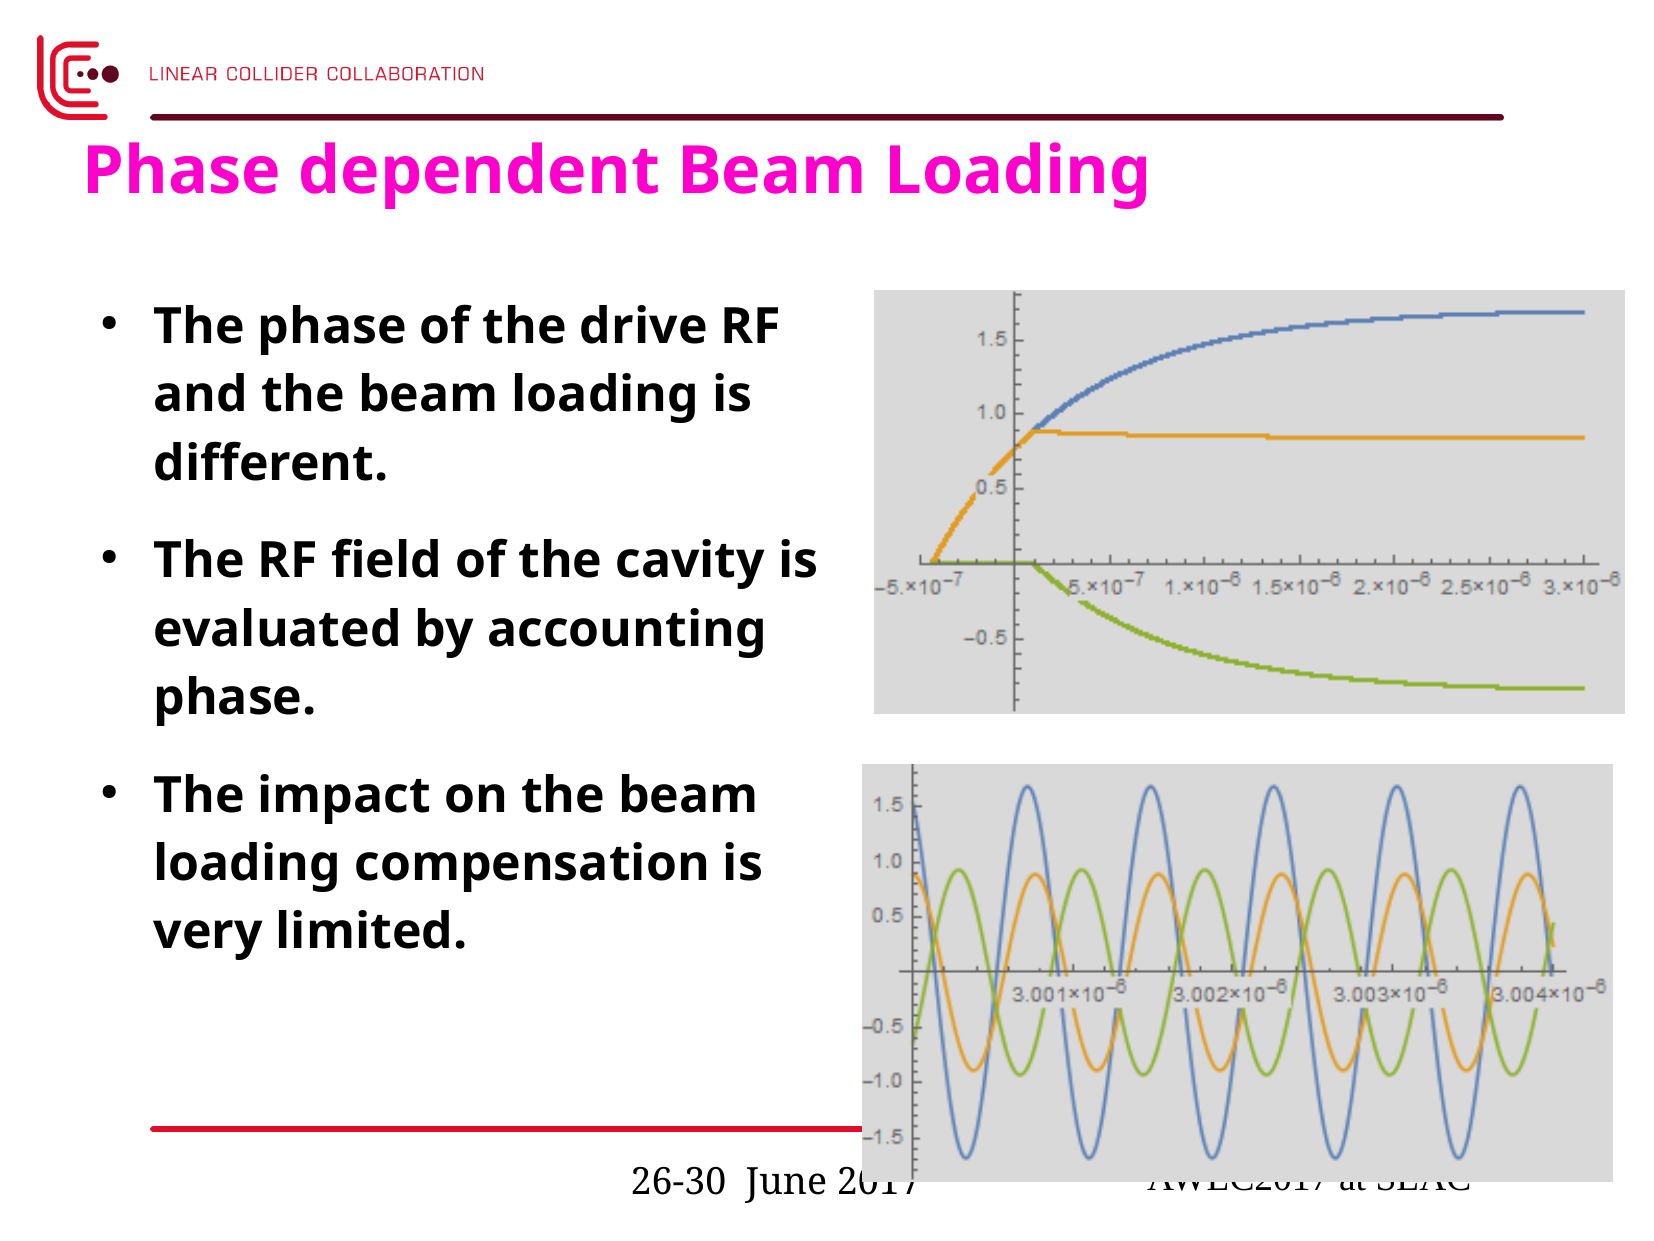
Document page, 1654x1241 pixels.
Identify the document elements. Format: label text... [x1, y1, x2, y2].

picture [150, 272, 1625, 1182]
list The phase of the drive RF and the beam loading is different. The RF field of the cavity is evaluated by accounting phase. The impact on the beam loading compensation is very limited. [82, 290, 851, 1109]
title Phase dependent Beam Loading [82, 64, 1571, 272]
picture [37, 35, 483, 120]
